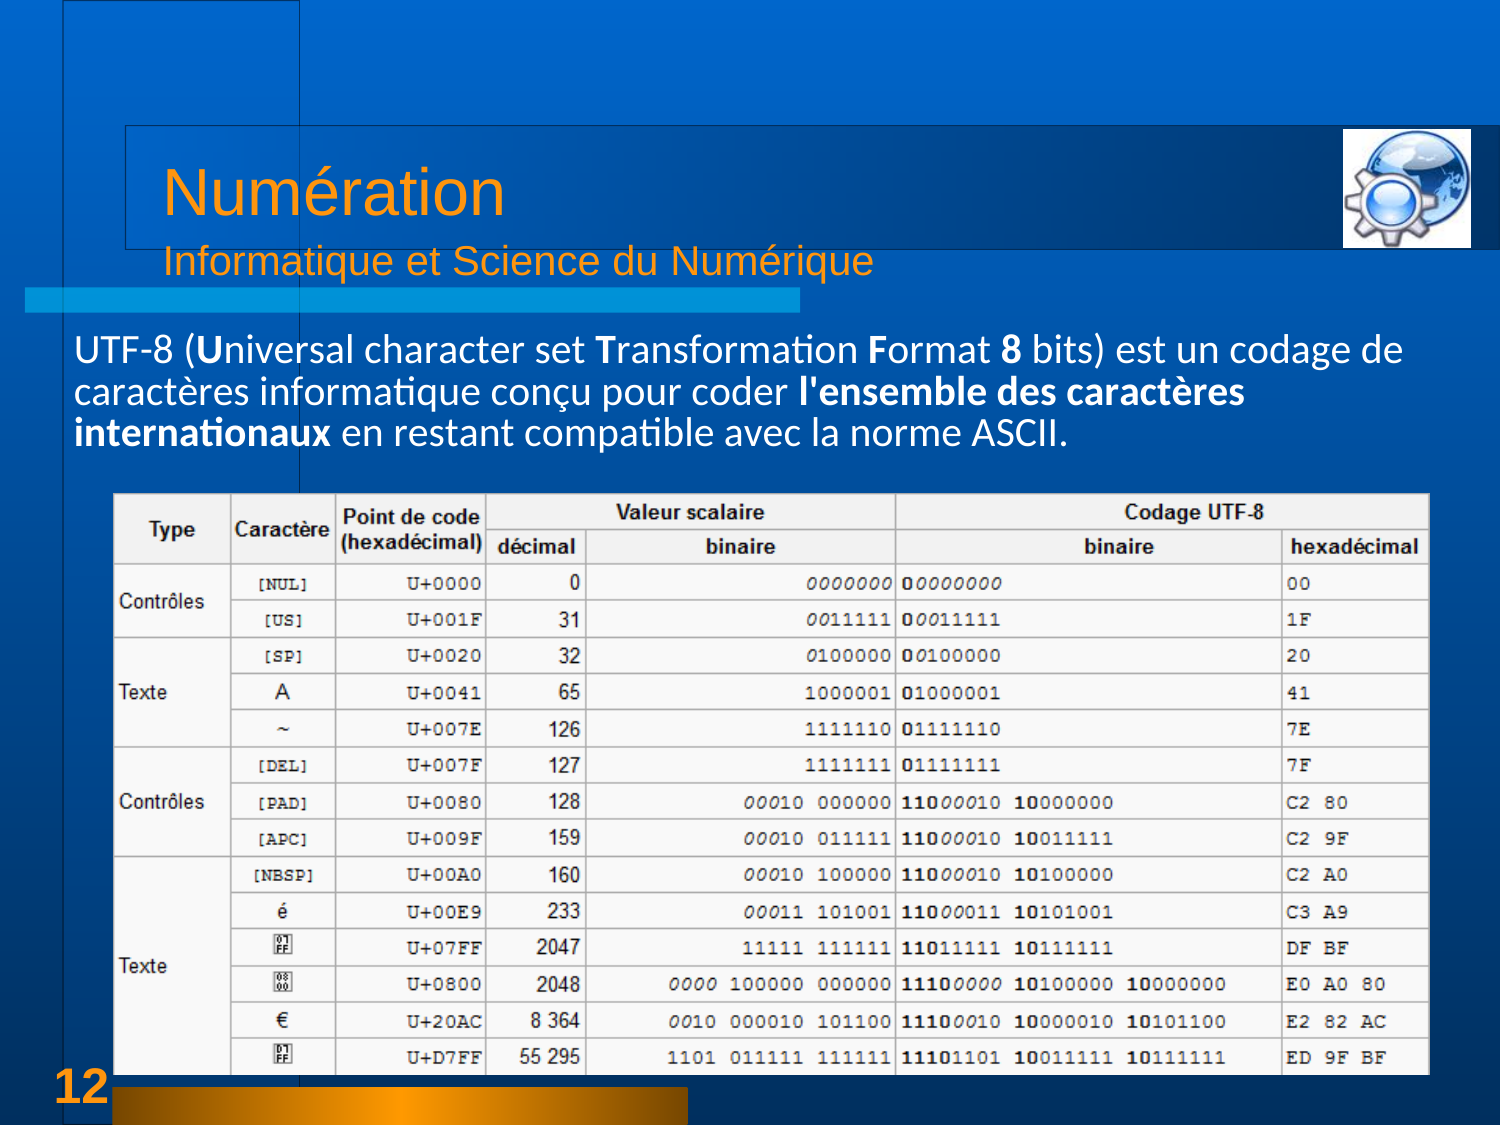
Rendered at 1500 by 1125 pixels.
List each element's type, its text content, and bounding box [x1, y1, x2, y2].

picture [113, 493, 1430, 1075]
picture [1343, 129, 1471, 248]
text_box UTF-8 (Universal character set Transformation Format 8 bits) est un codage de caractères informatique conçu pour coder l'ensemble des caractères internationaux en restant compatible avec la norme ASCII. [59, 324, 1477, 502]
